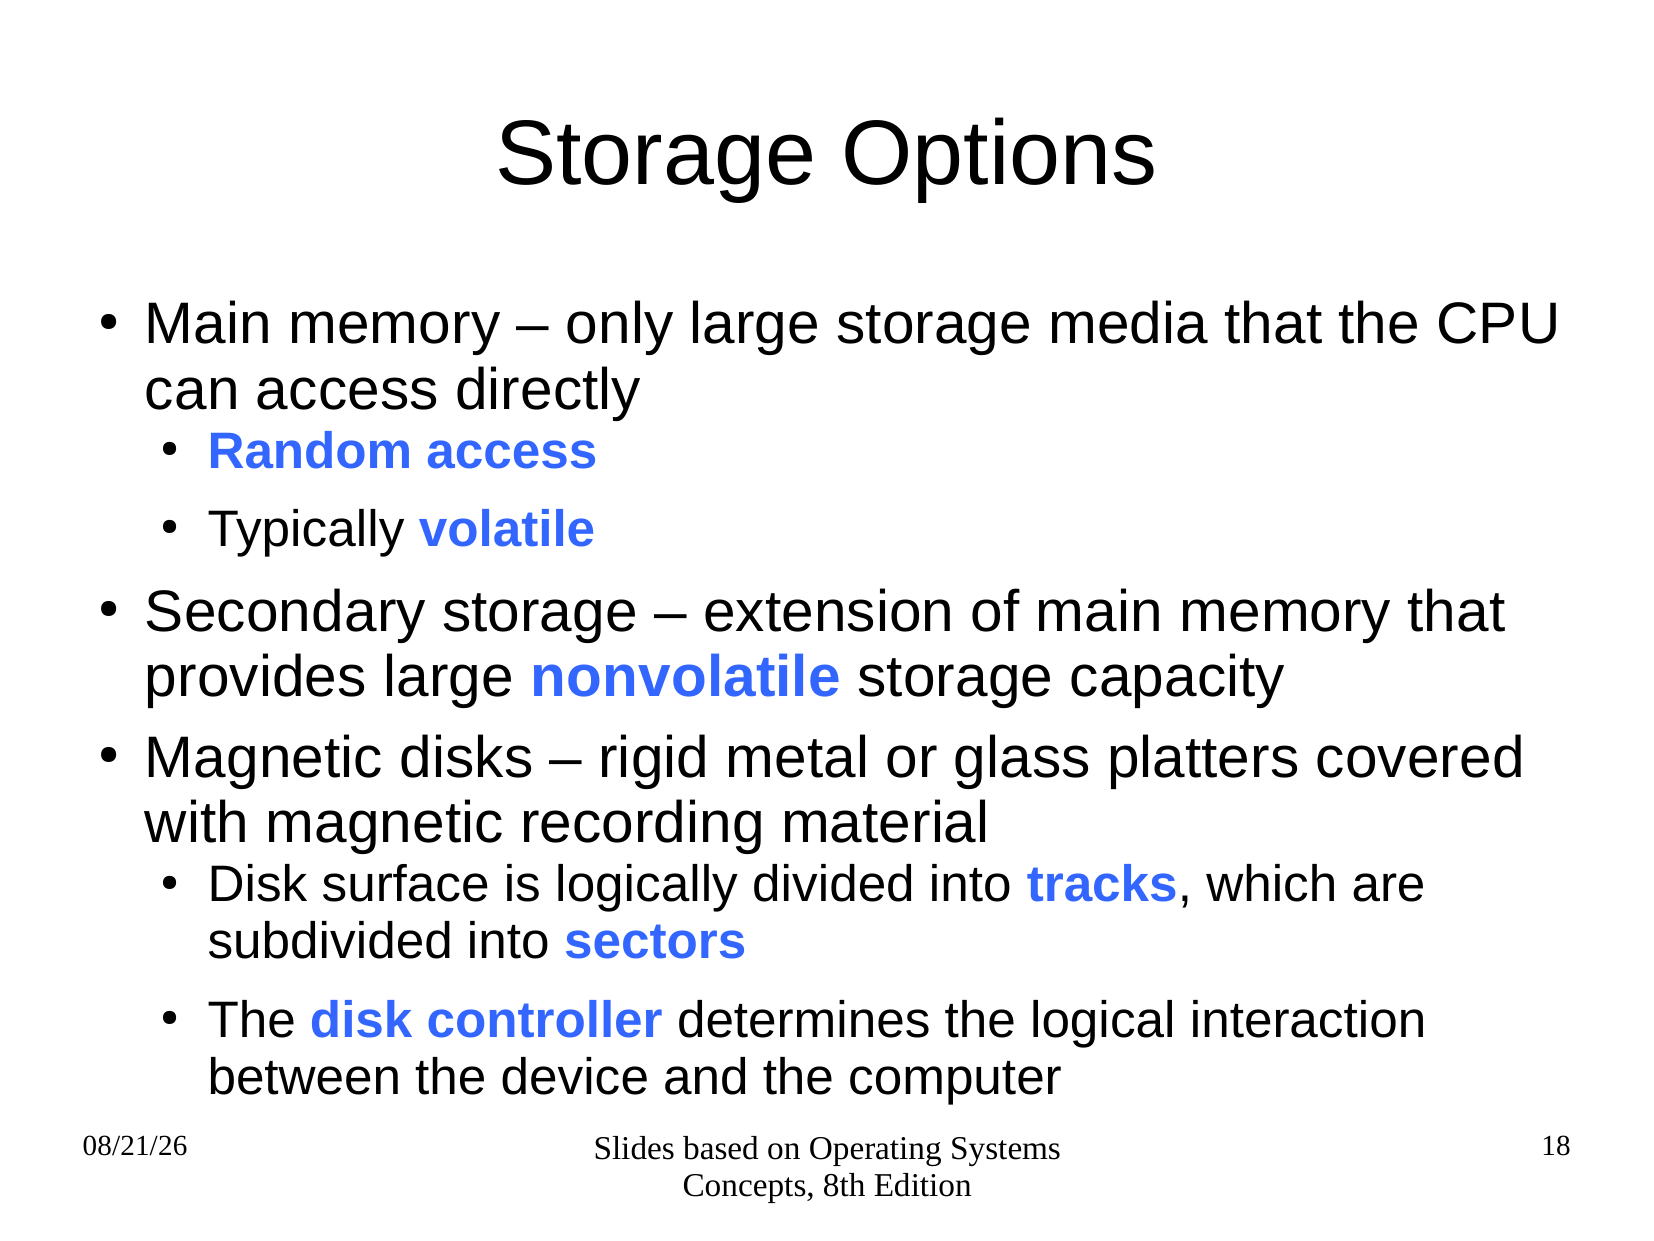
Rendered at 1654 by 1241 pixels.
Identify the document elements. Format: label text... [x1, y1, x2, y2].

title Storage Options [82, 49, 1571, 257]
list Main memory – only large storage media that the CPU can access directly Random access Typically volatile Secondary storage – extension of main memory that provides large nonvolatile storage capacity Magnetic disks – rigid metal or glass platters covered with magnetic recording material Disk surface is logically divided into tracks, which are subdivided into sectors The disk controller determines the logical interaction between the device and the computer [82, 290, 1571, 1109]
